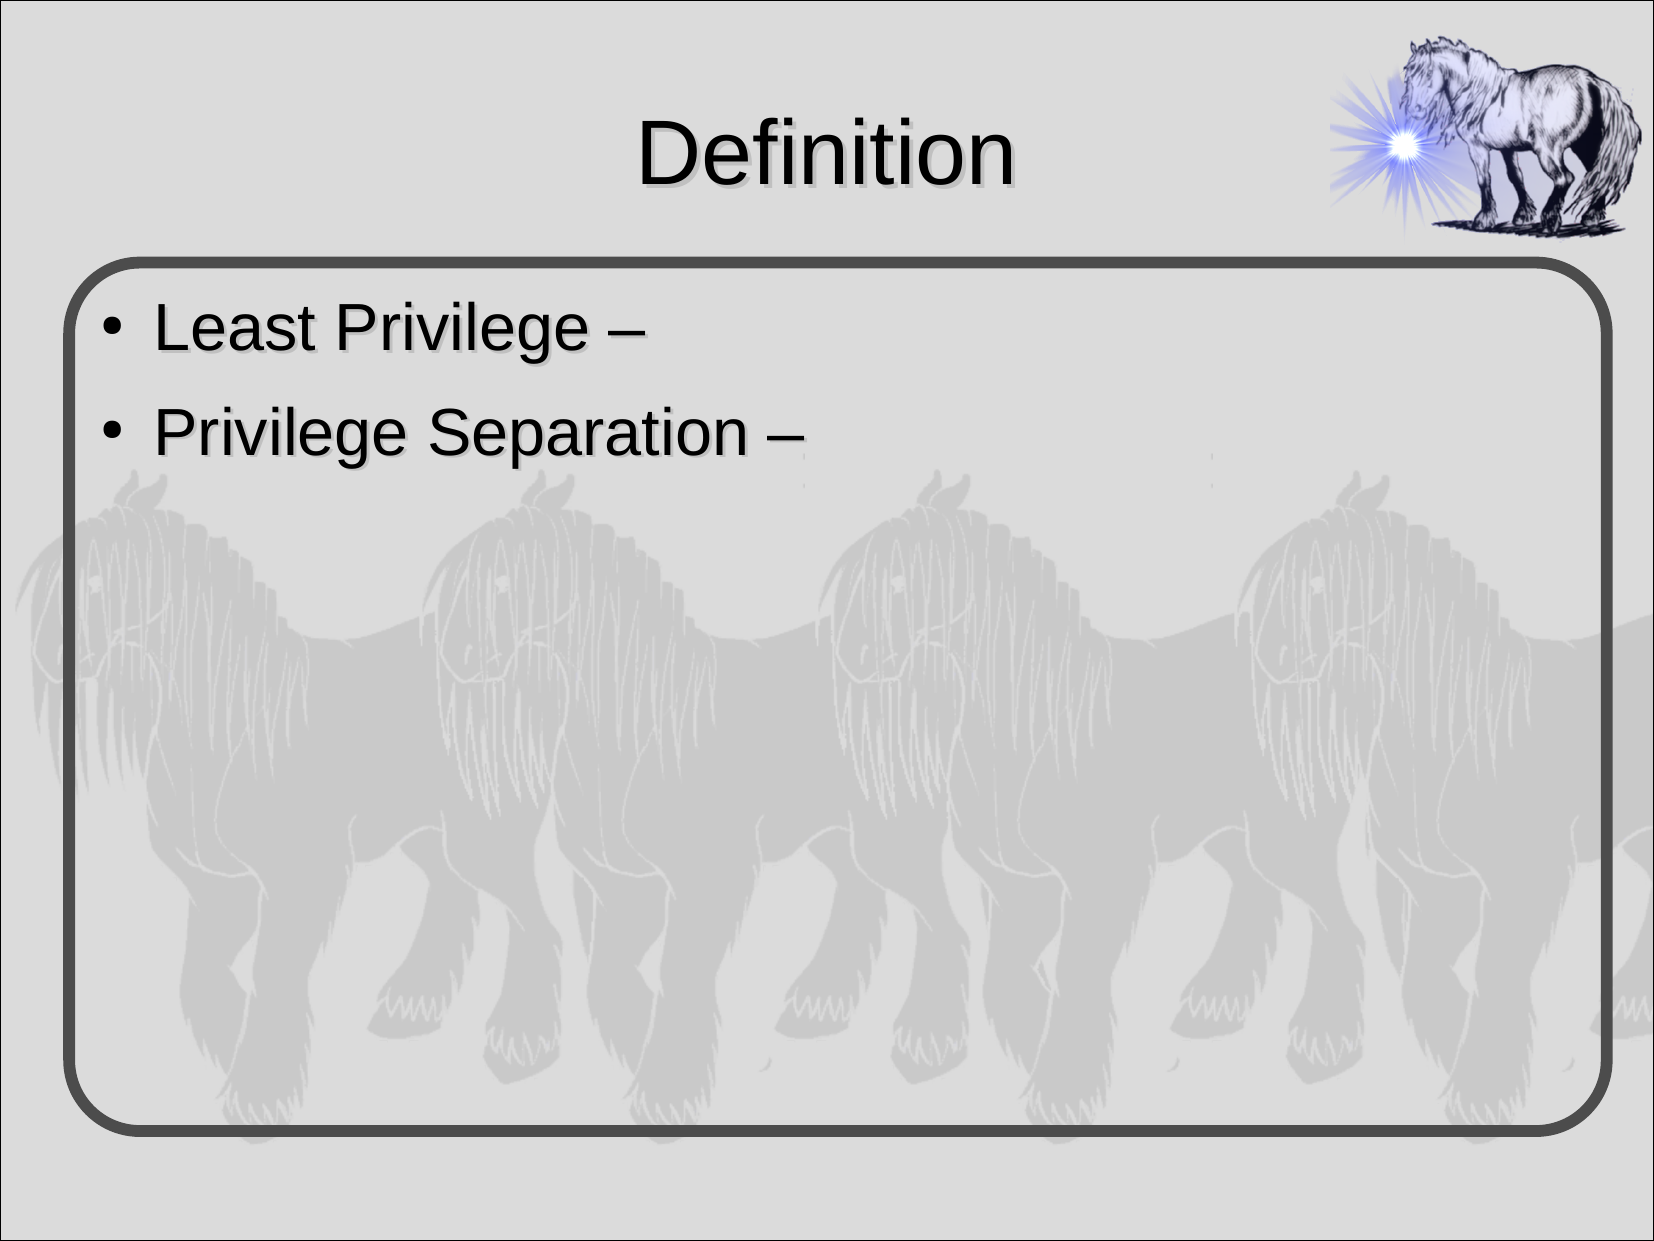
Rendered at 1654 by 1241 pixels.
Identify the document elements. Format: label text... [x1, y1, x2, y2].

list Least Privilege – Privilege Separation – [82, 290, 1571, 1109]
title Definition [82, 49, 1571, 257]
picture [1330, 8, 1645, 245]
